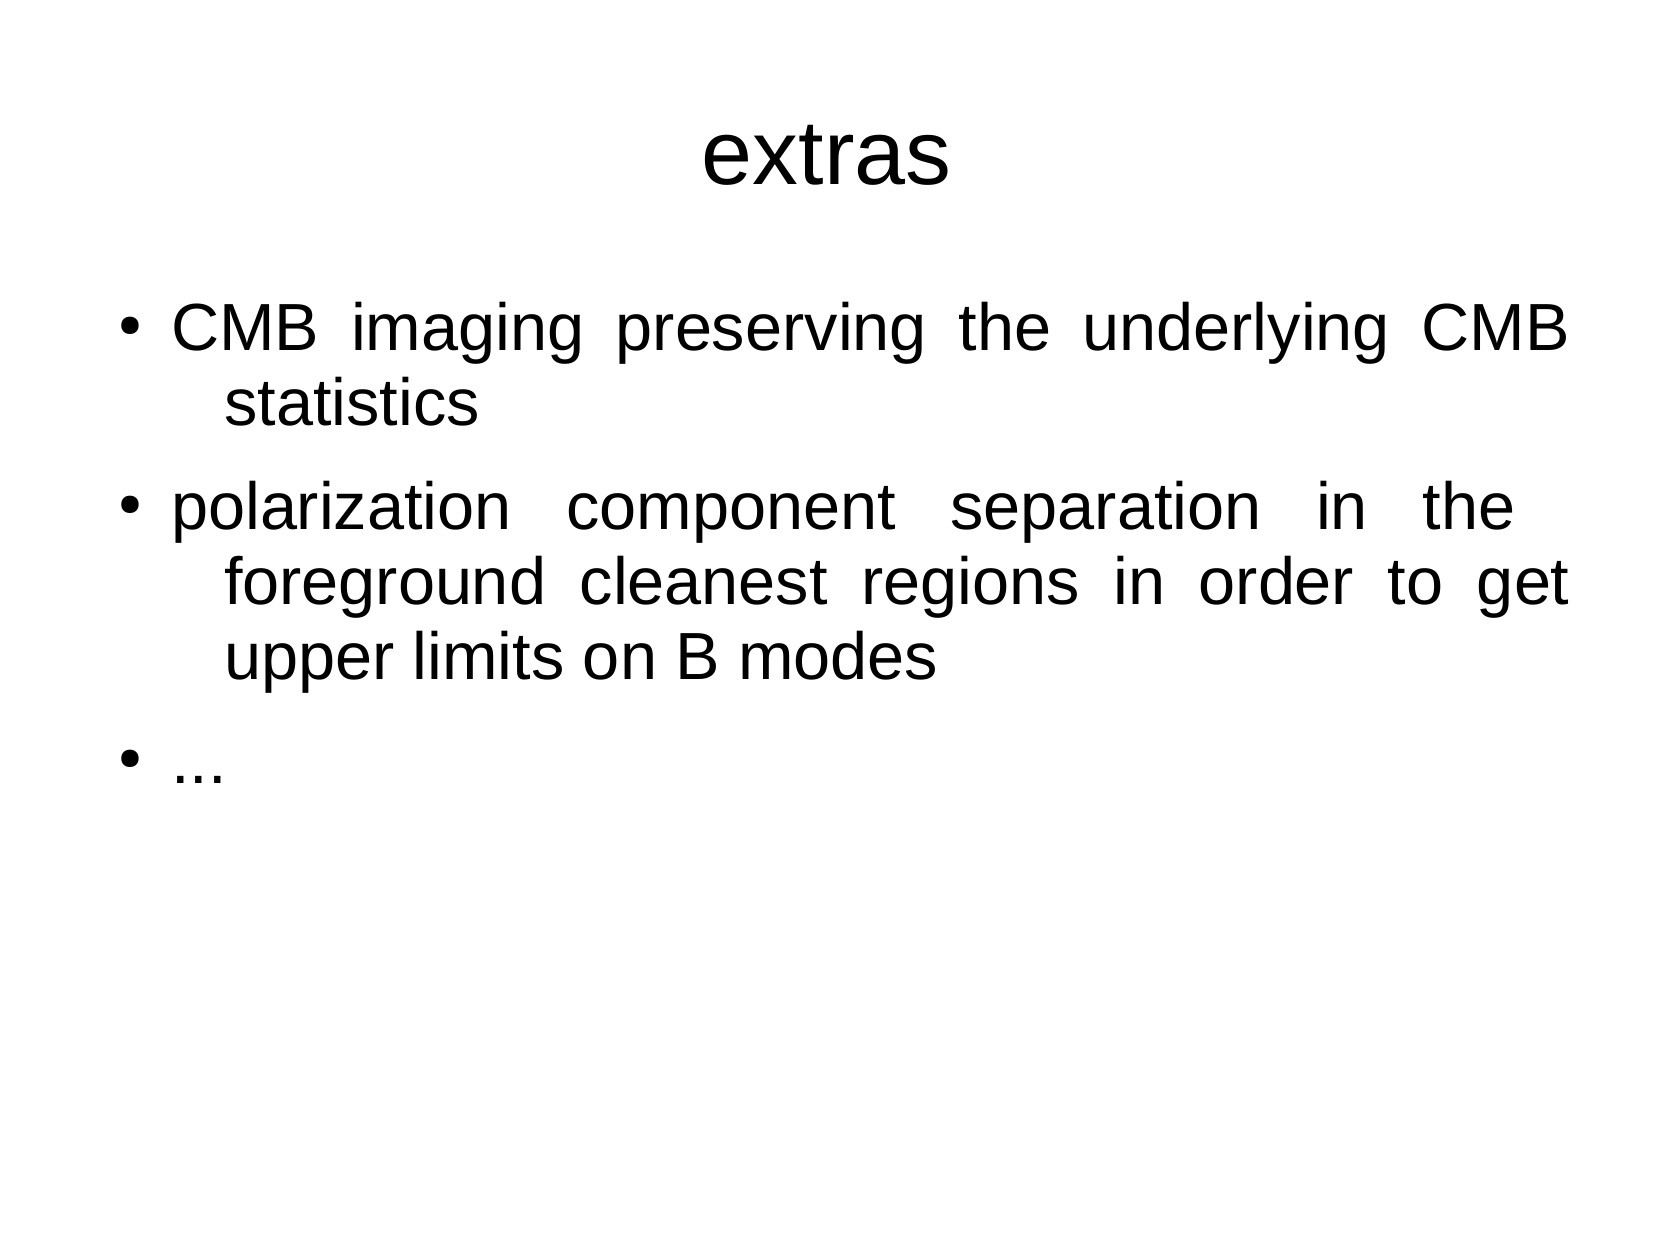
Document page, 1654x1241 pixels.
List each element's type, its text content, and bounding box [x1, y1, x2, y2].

title extras [82, 49, 1571, 257]
list CMB imaging preserving the underlying CMB statistics polarization component separation in the foreground cleanest regions in order to get upper limits on B modes ... [82, 290, 1571, 1109]
